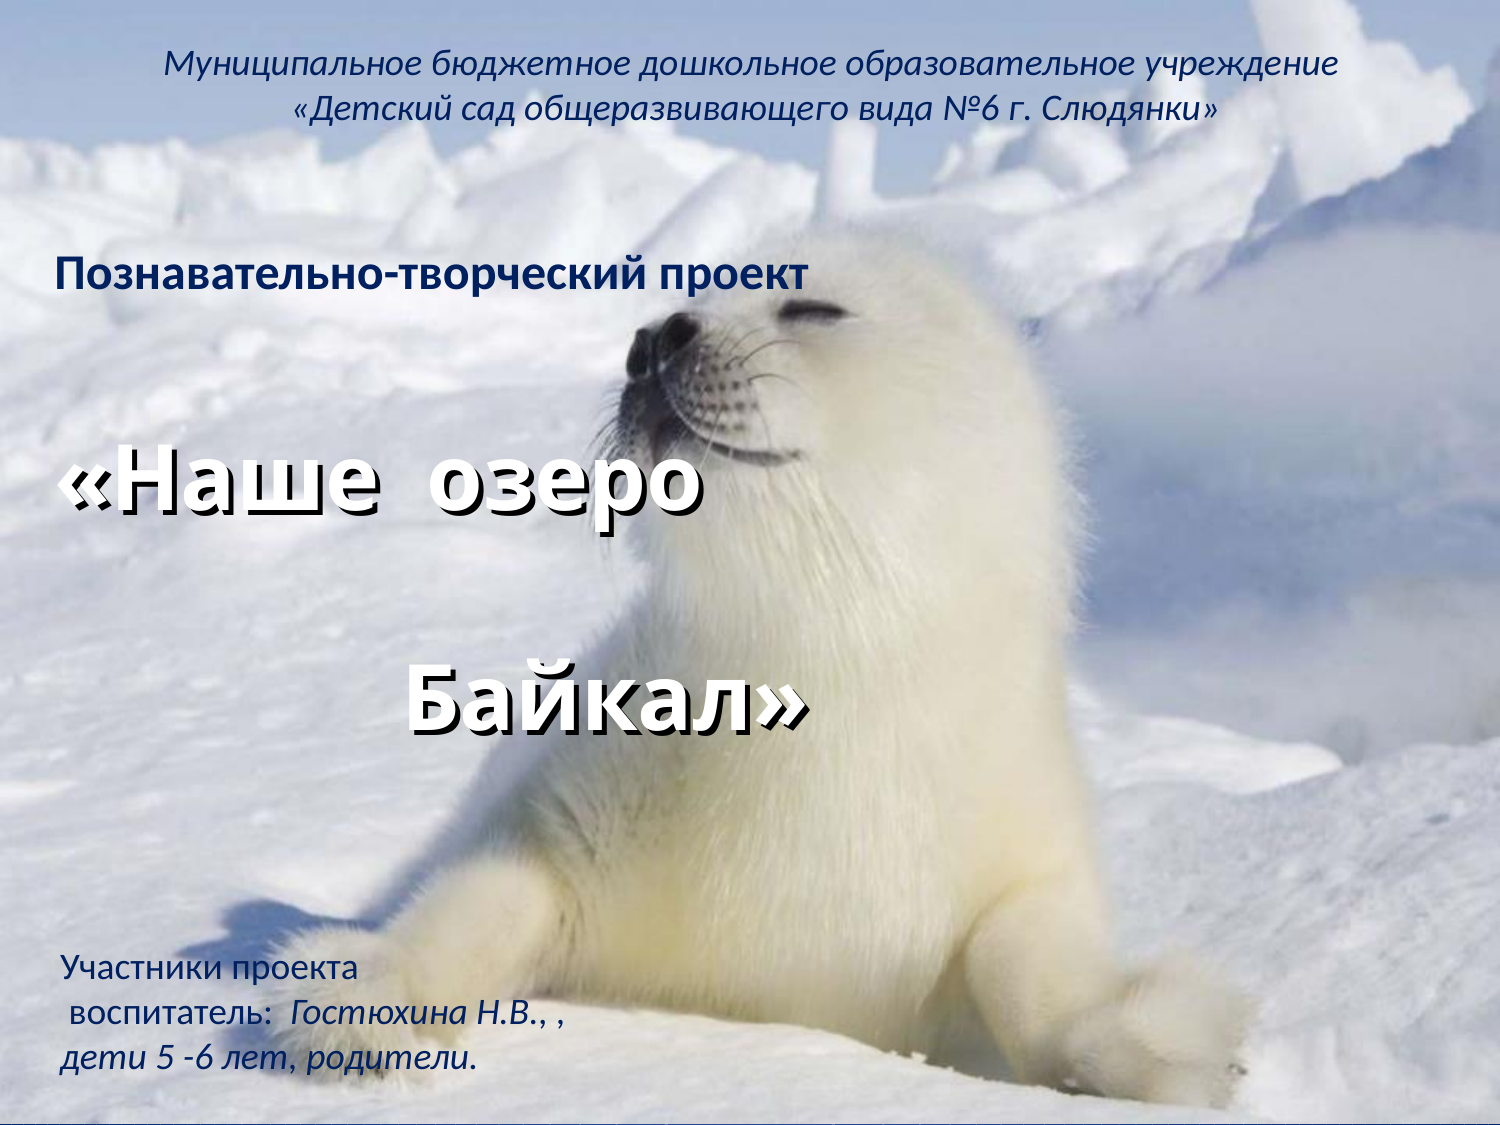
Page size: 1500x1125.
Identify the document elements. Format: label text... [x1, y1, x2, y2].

text_box Муниципальное бюджетное дошкольное образовательное учреждение «Детский сад общеразвивающего вида №6 г. Слюдянки» [41, 31, 1471, 136]
text_box Познавательно-творческий проект «Наше озеро Байкал» [39, 232, 826, 757]
picture [0, 0, 1500, 1124]
text_box Участники проекта воспитатель: Гостюхина Н.В., , дети 5 -6 лет, родители. [45, 934, 826, 1085]
